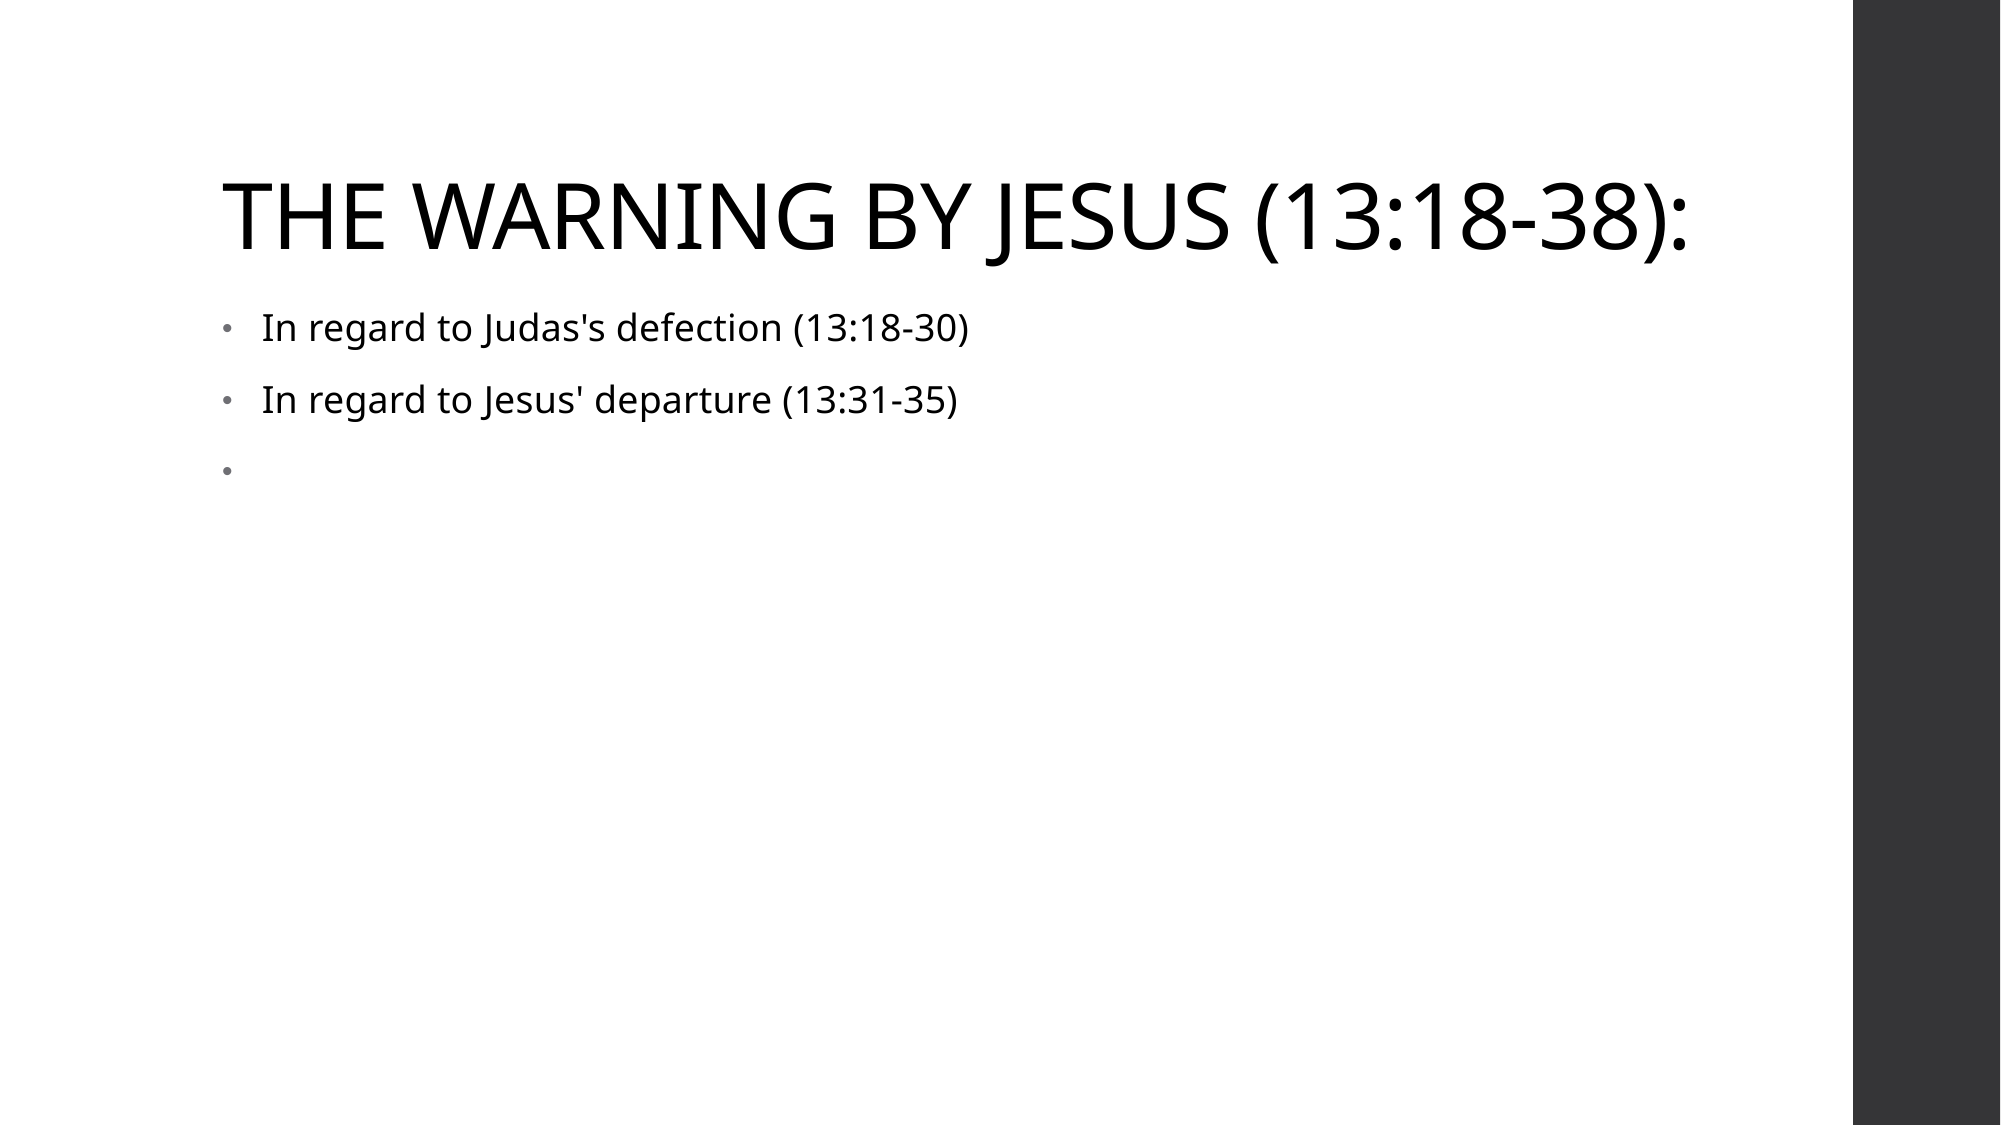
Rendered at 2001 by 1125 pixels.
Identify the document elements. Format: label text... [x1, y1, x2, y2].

title THE WARNING BY JESUS (13:18-38): [206, 60, 1797, 278]
list In regard to Judas's defection (13:18-30) In regard to Jesus' departure (13:31-35) [206, 299, 1617, 1014]
